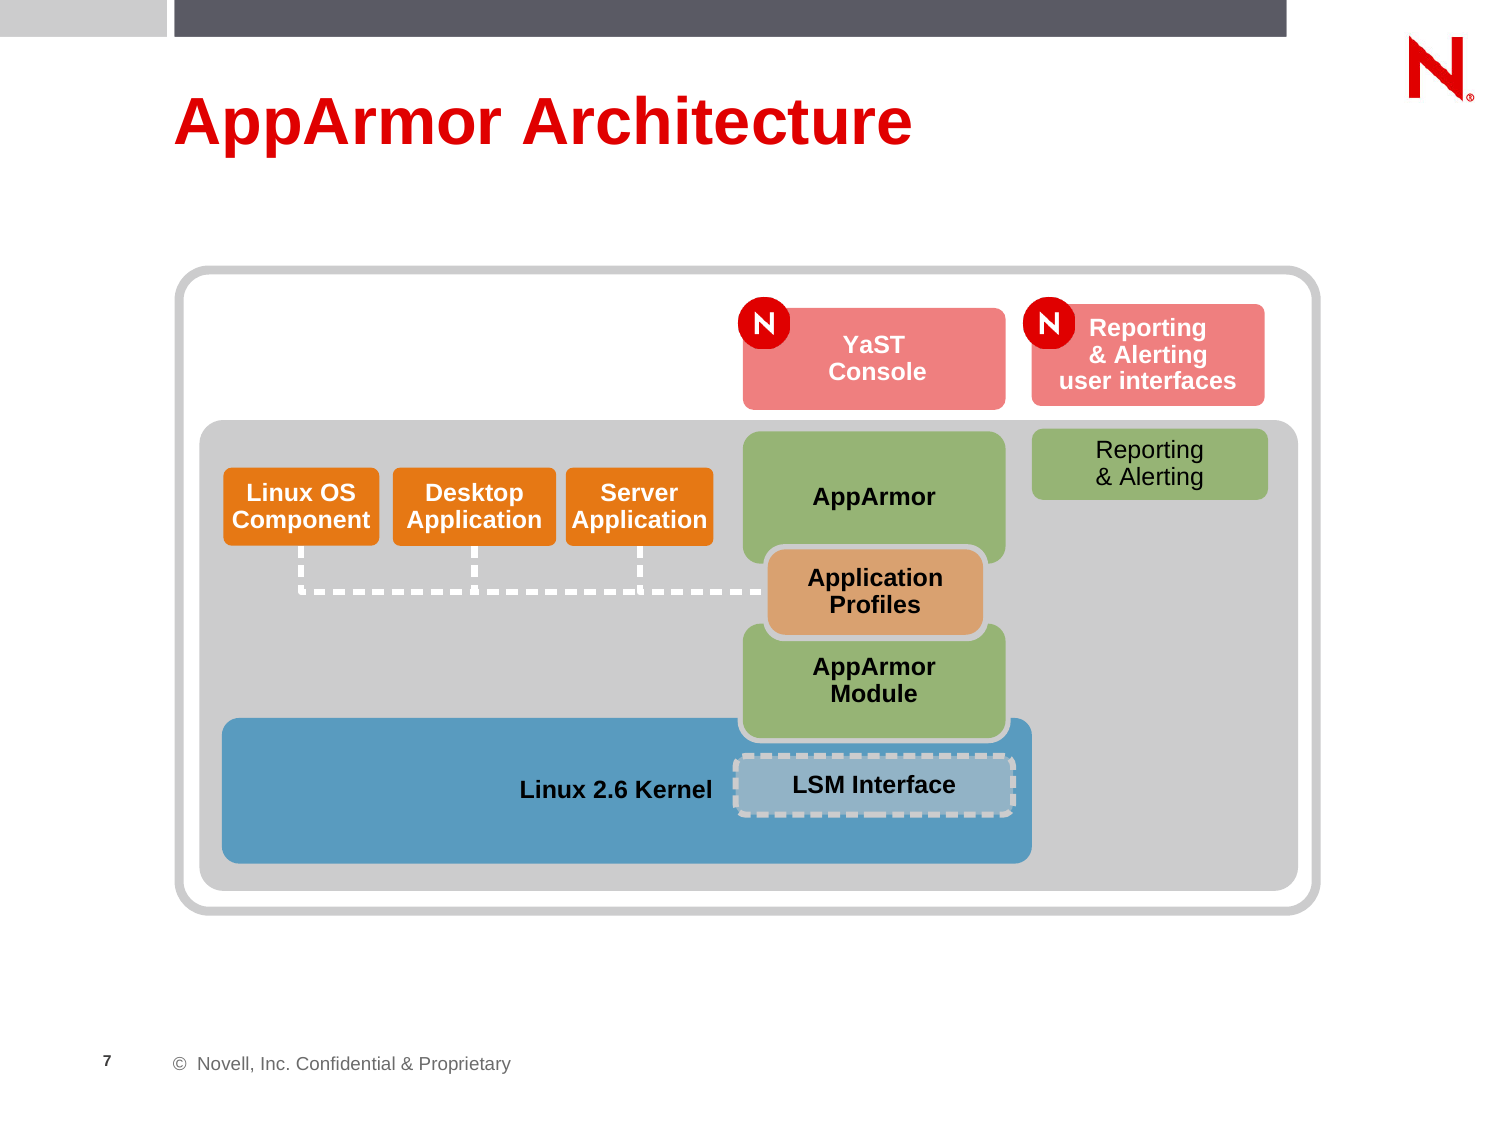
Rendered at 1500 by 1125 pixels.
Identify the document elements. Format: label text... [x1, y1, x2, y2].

text_box Reporting & Alerting [1031, 428, 1269, 500]
text_box LSM Interface [735, 755, 1014, 815]
picture [1022, 296, 1076, 350]
text_box [199, 420, 1299, 891]
text_box Application Profiles [767, 549, 984, 635]
picture [737, 296, 791, 350]
text_box YaST Console [742, 307, 1006, 410]
picture [1404, 32, 1477, 105]
text_box Desktop Application [392, 467, 557, 546]
text_box Linux 2.6 Kernel [221, 717, 1032, 864]
text_box AppArmor [742, 431, 1006, 564]
title AppArmor Architecture [173, 41, 1395, 205]
text_box Linux OS Component [223, 467, 380, 546]
text_box Server Application [565, 467, 714, 546]
text_box Reporting & Alerting user interfaces [1031, 304, 1265, 406]
text_box AppArmor Module [742, 623, 1006, 739]
